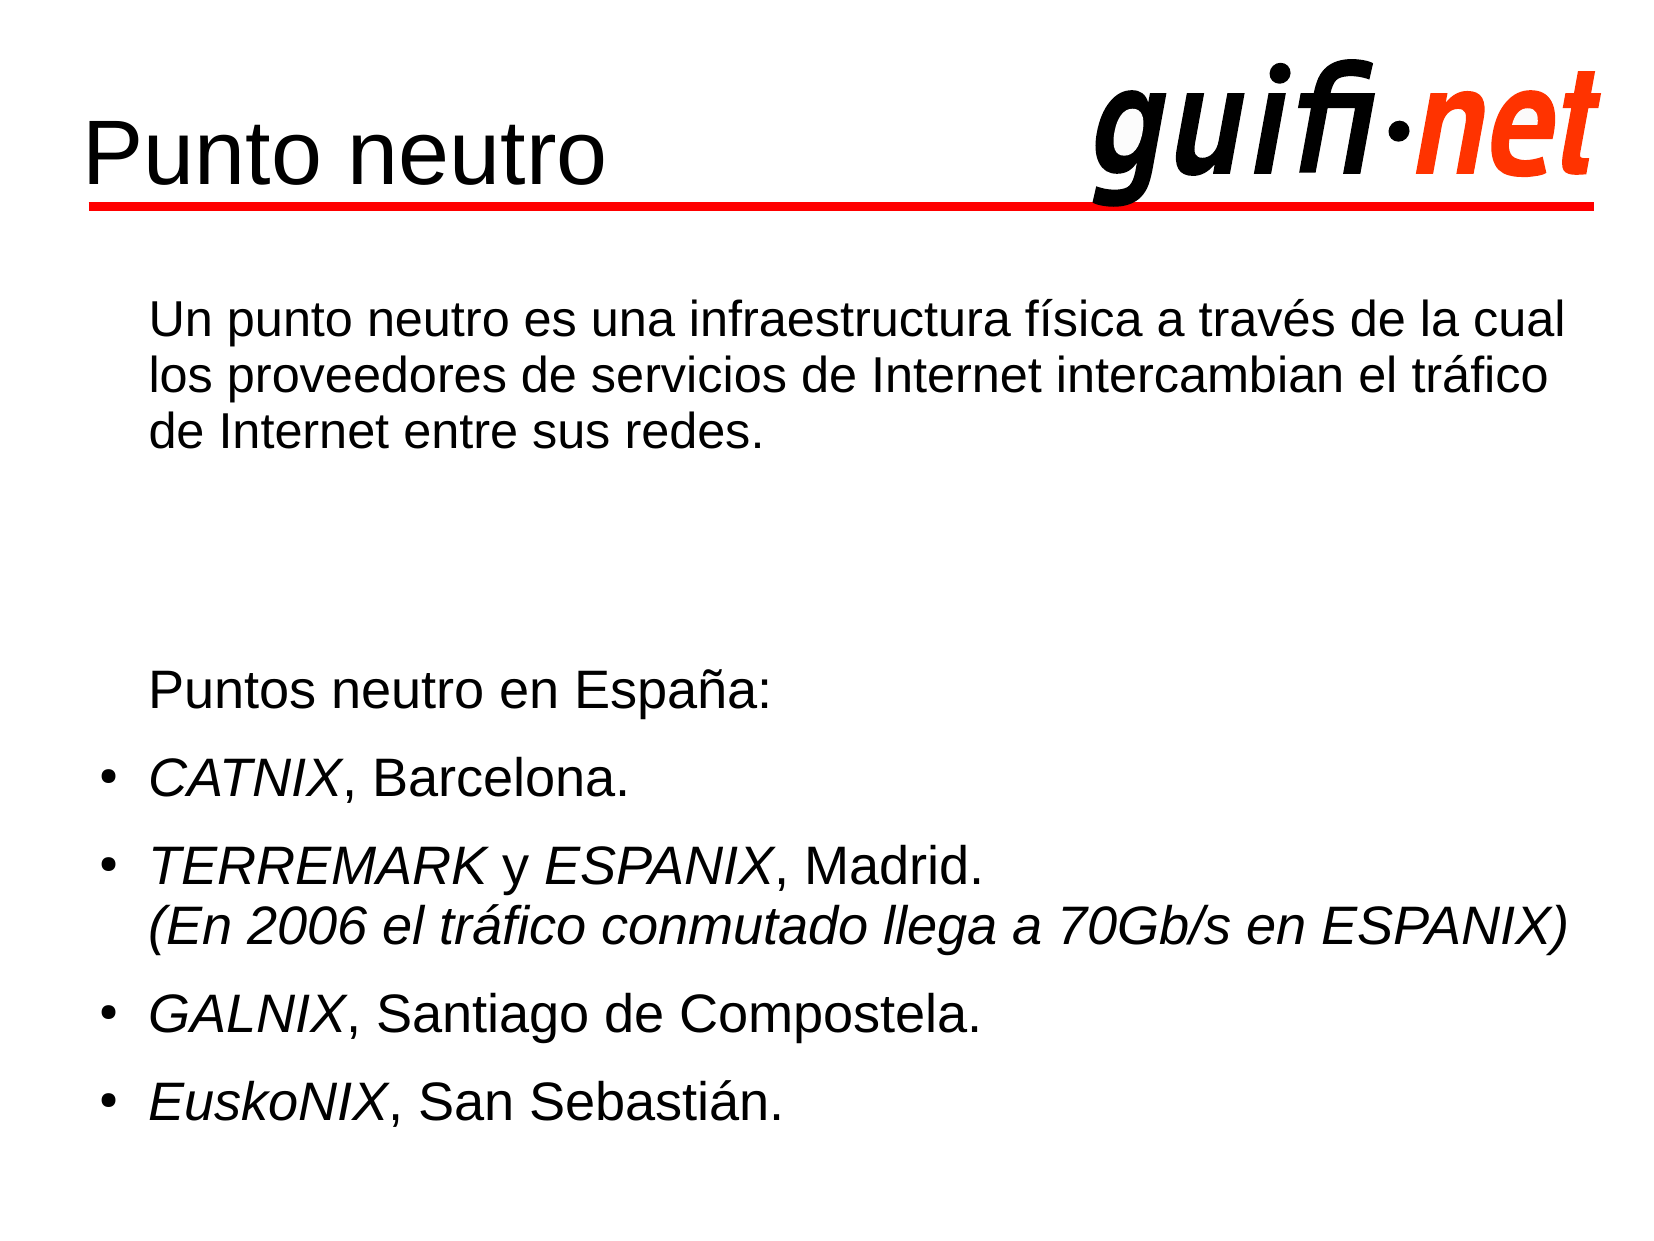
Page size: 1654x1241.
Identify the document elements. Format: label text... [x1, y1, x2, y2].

title Punto neutro [82, 49, 1571, 257]
list Un punto neutro es una infraestructura física a través de la cual los proveedores de servicios de Internet intercambian el tráfico de Internet entre sus redes. Puntos neutro en España: CATNIX, Barcelona. TERREMARK y ESPANIX, Madrid. (En 2006 el tráfico conmutado llega a 70Gb/s en ESPANIX) GALNIX, Santiago de Compostela. EuskoNIX, San Sebastián. [82, 290, 1571, 1182]
